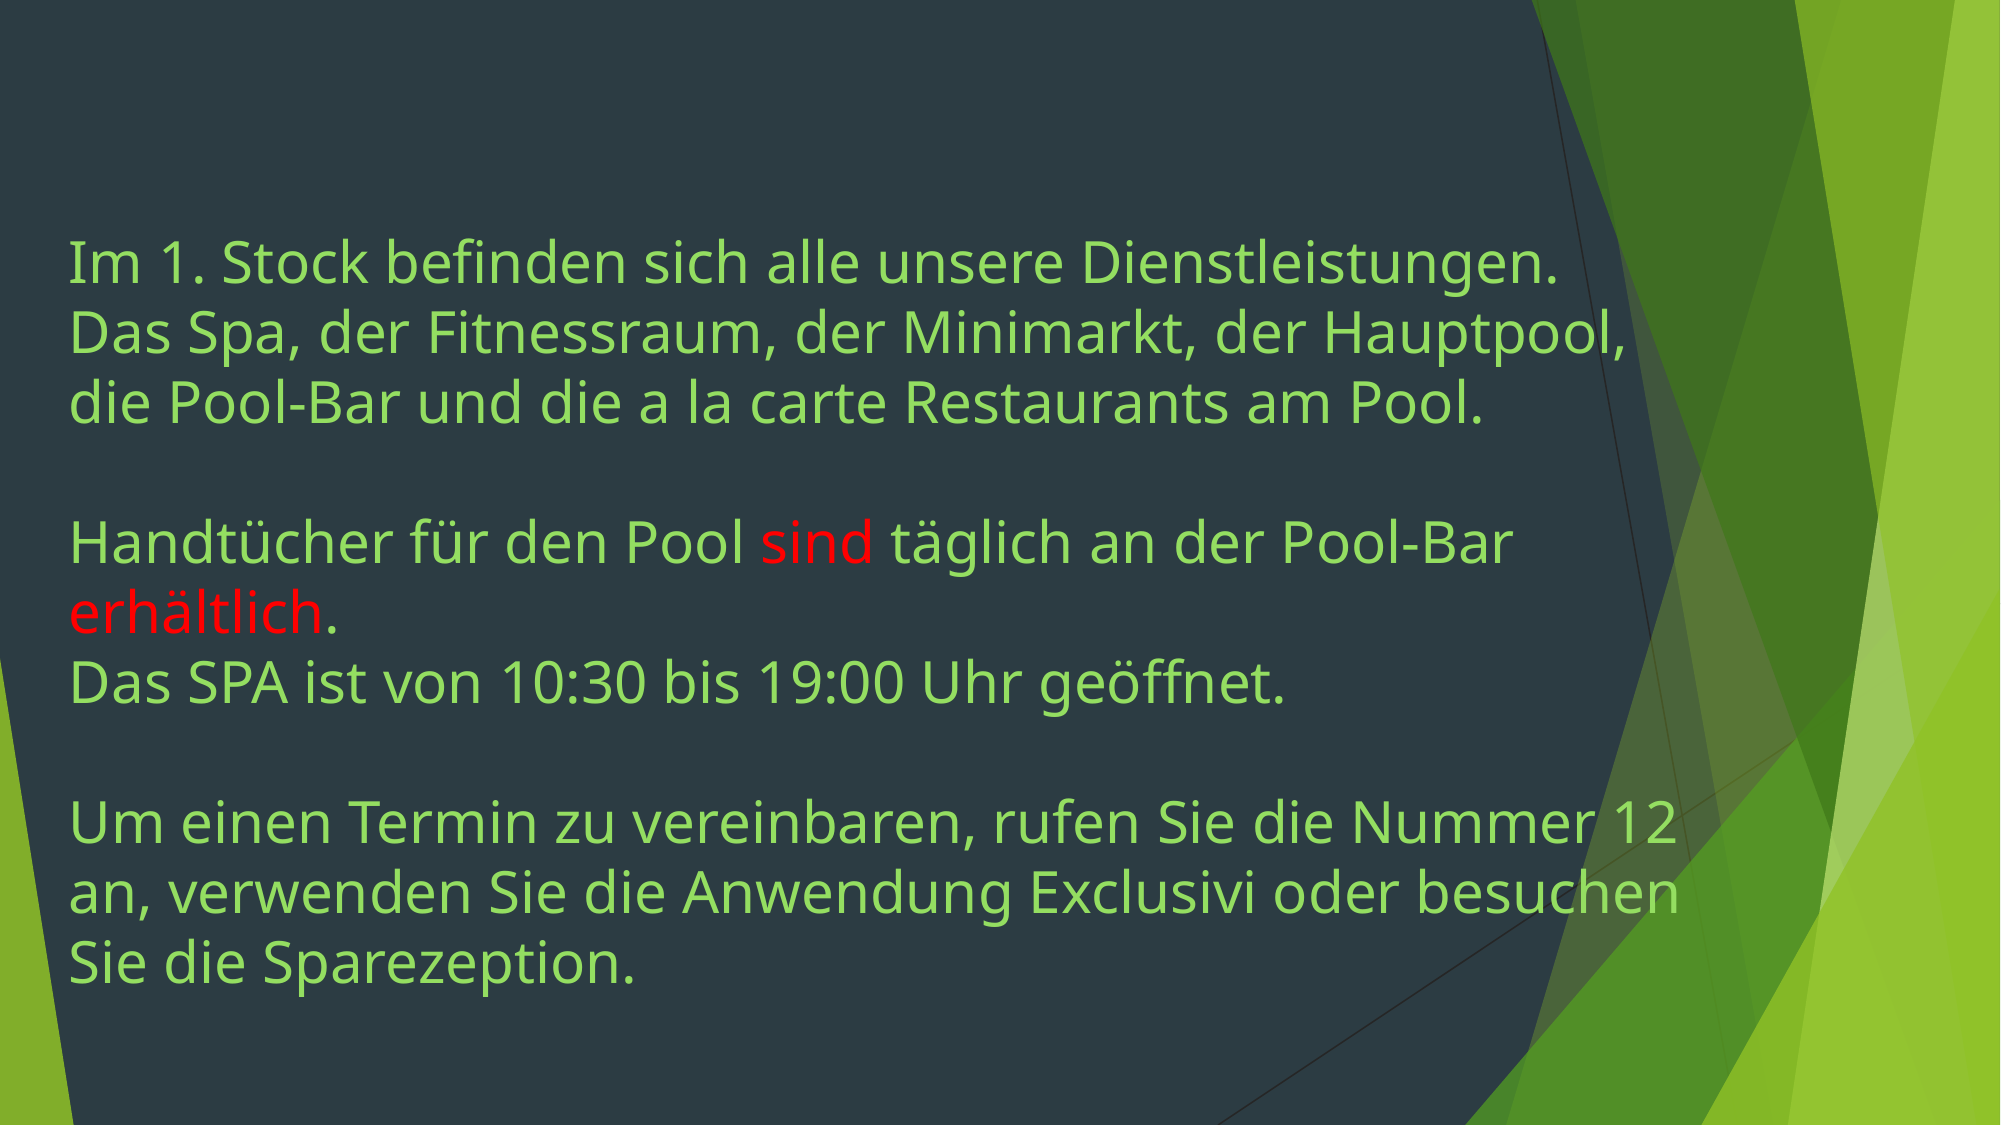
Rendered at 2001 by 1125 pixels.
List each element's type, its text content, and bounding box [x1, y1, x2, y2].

text_box Im 1. Stock befinden sich alle unsere Dienstleistungen. Das Spa, der Fitnessraum, der Minimarkt, der Hauptpool, die Pool-Bar und die a la carte Restaurants am Pool. Handtücher für den Pool sind täglich an der Pool-Bar erhältlich. Das SPA ist von 10:30 bis 19:00 Uhr geöffnet. Um einen Termin zu vereinbaren, rufen Sie die Nummer 12 an, verwenden Sie die Anwendung Exclusivi oder besuchen Sie die Sparezeption. [53, 217, 1715, 940]
